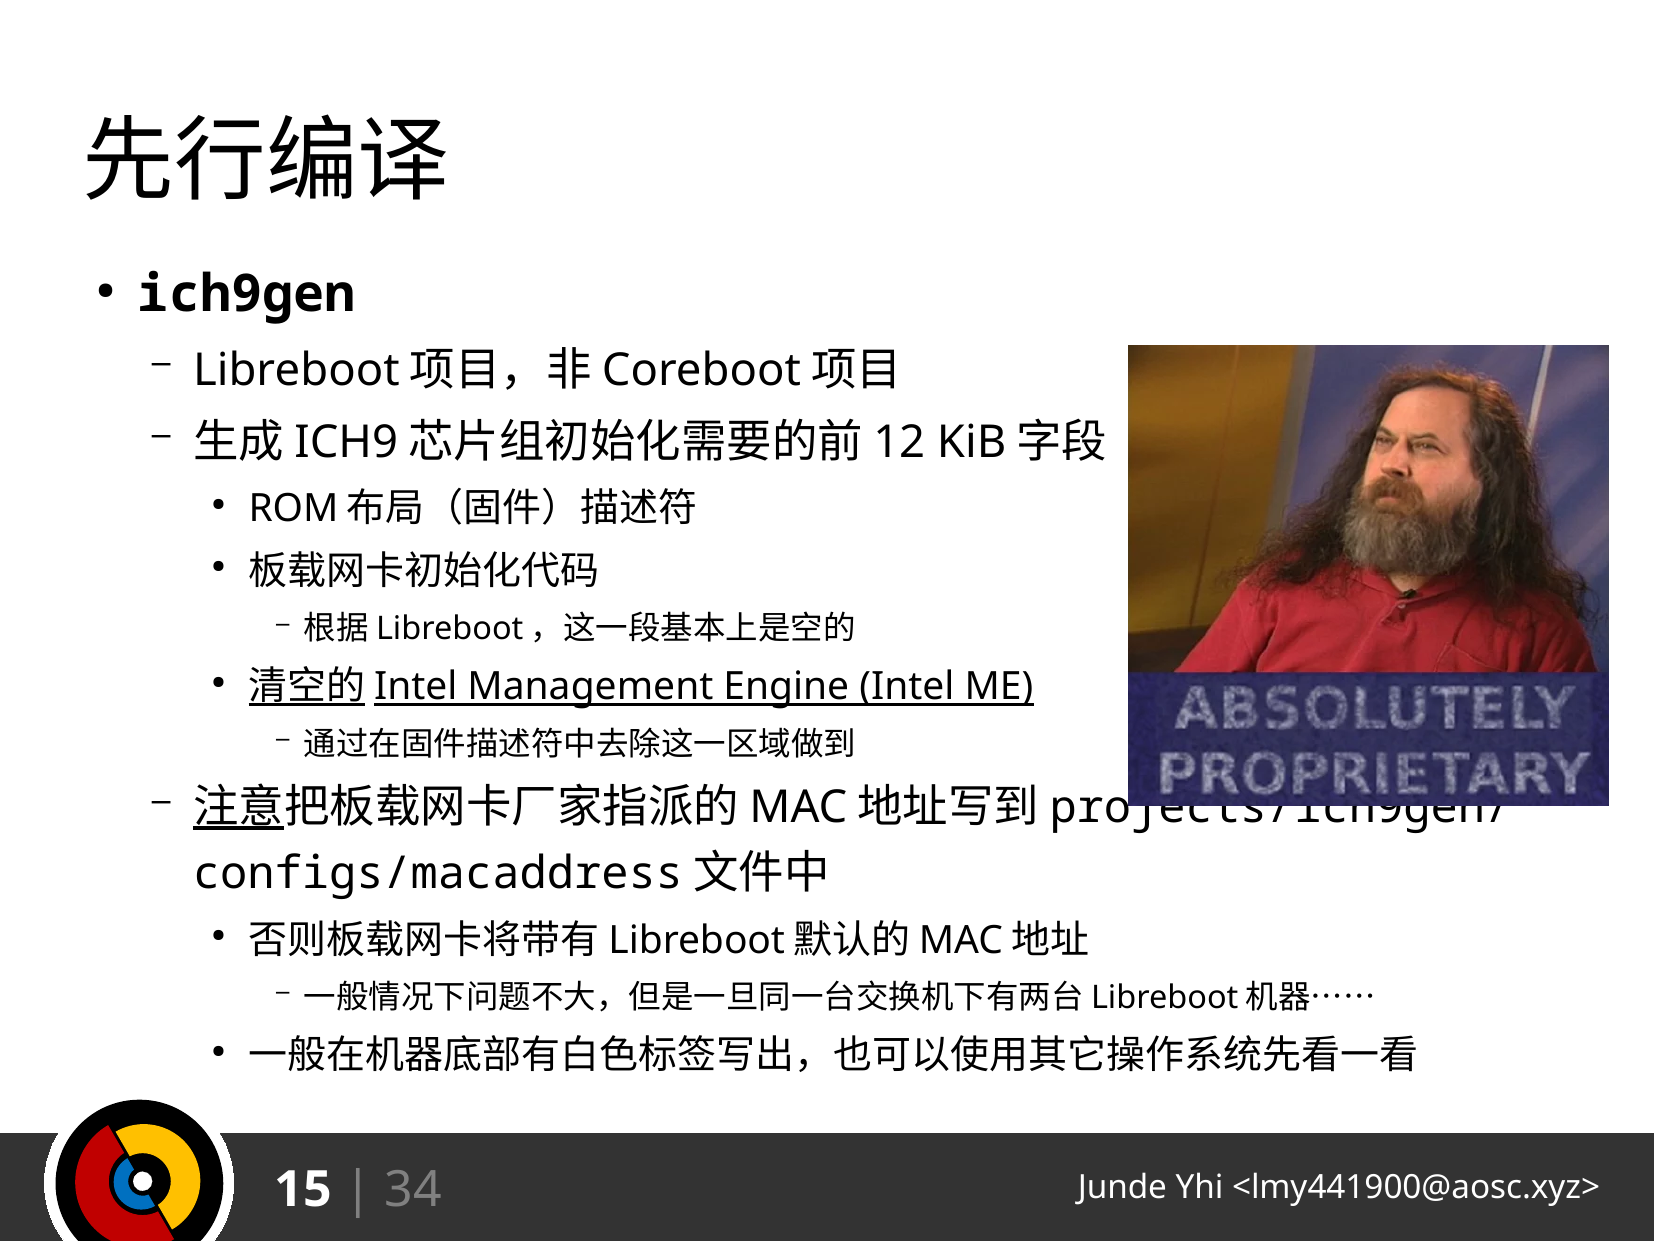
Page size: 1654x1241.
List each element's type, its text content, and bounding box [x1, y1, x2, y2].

title 先行编译 [82, 49, 1571, 256]
picture [1128, 345, 1609, 806]
list ich9gen Libreboot项目，非Coreboot项目 生成ICH9芯片组初始化需要的前12 KiB字段 ROM布局（固件）描述符 板载网卡初始化代码 根据Libreboot，这一段基本上是空的 清空的Intel Management Engine (Intel ME) 通过在固件描述符中去除这一区域做到 注意把板载网卡厂家指派的MAC地址写到projects/ich9gen/configs/macaddress文件中 否则板载网卡将带有Libreboot默认的MAC地址 一般情况下问题不大，但是一旦同一台交换机下有两台Libreboot机器…… 一般在机器底部有白色标签写出，也可以使用其它操作系统先看一看 [82, 256, 1571, 1087]
